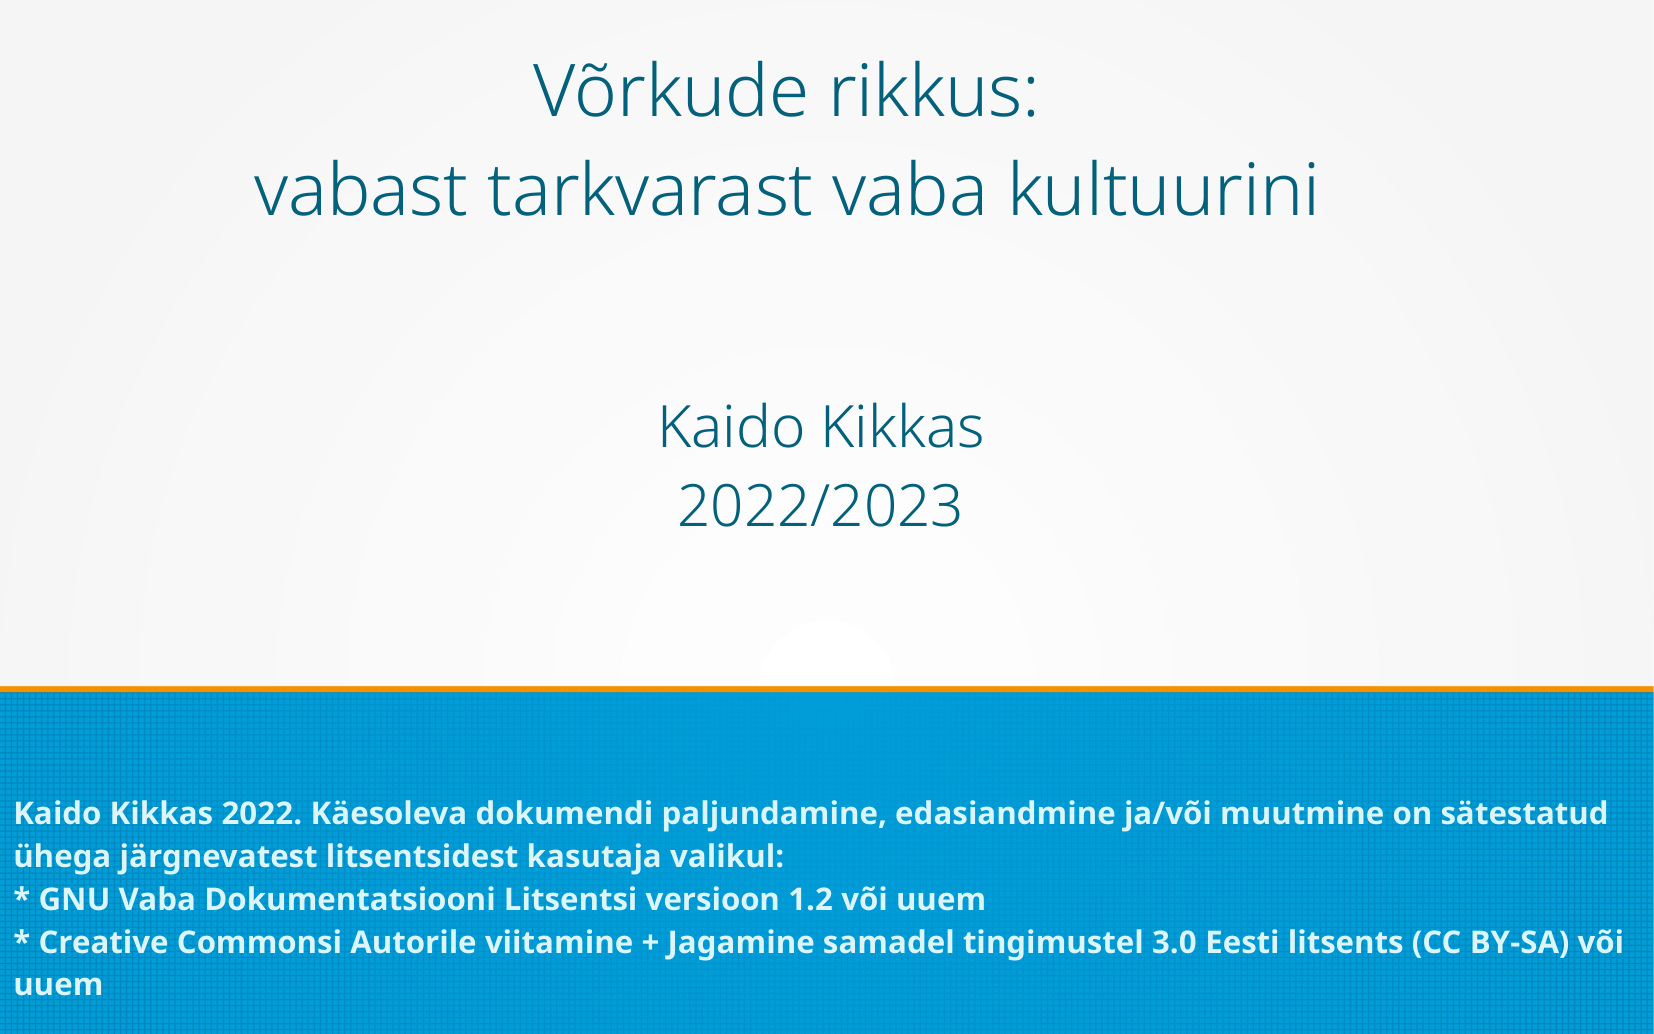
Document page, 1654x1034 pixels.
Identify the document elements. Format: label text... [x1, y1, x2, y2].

title Võrkude rikkus: vabast tarkvarast vaba kultuurini [75, 37, 1501, 237]
picture [0, 0, 1654, 692]
title Kaido Kikkas 2022/2023 [259, 344, 1382, 544]
subtitle Kaido Kikkas 2022. Käesoleva dokumendi paljundamine, edasiandmine ja/või muutmine on sätestatud ühega järgnevatest litsentsidest kasutaja valikul: * GNU Vaba Dokumentatsiooni Litsentsi versioon 1.2 või uuem * Creative Commonsi Autorile viitamine + Jagamine samadel tingimustel 3.0 Eesti litsents (CC BY-SA) või uuem [13, 791, 1630, 1004]
